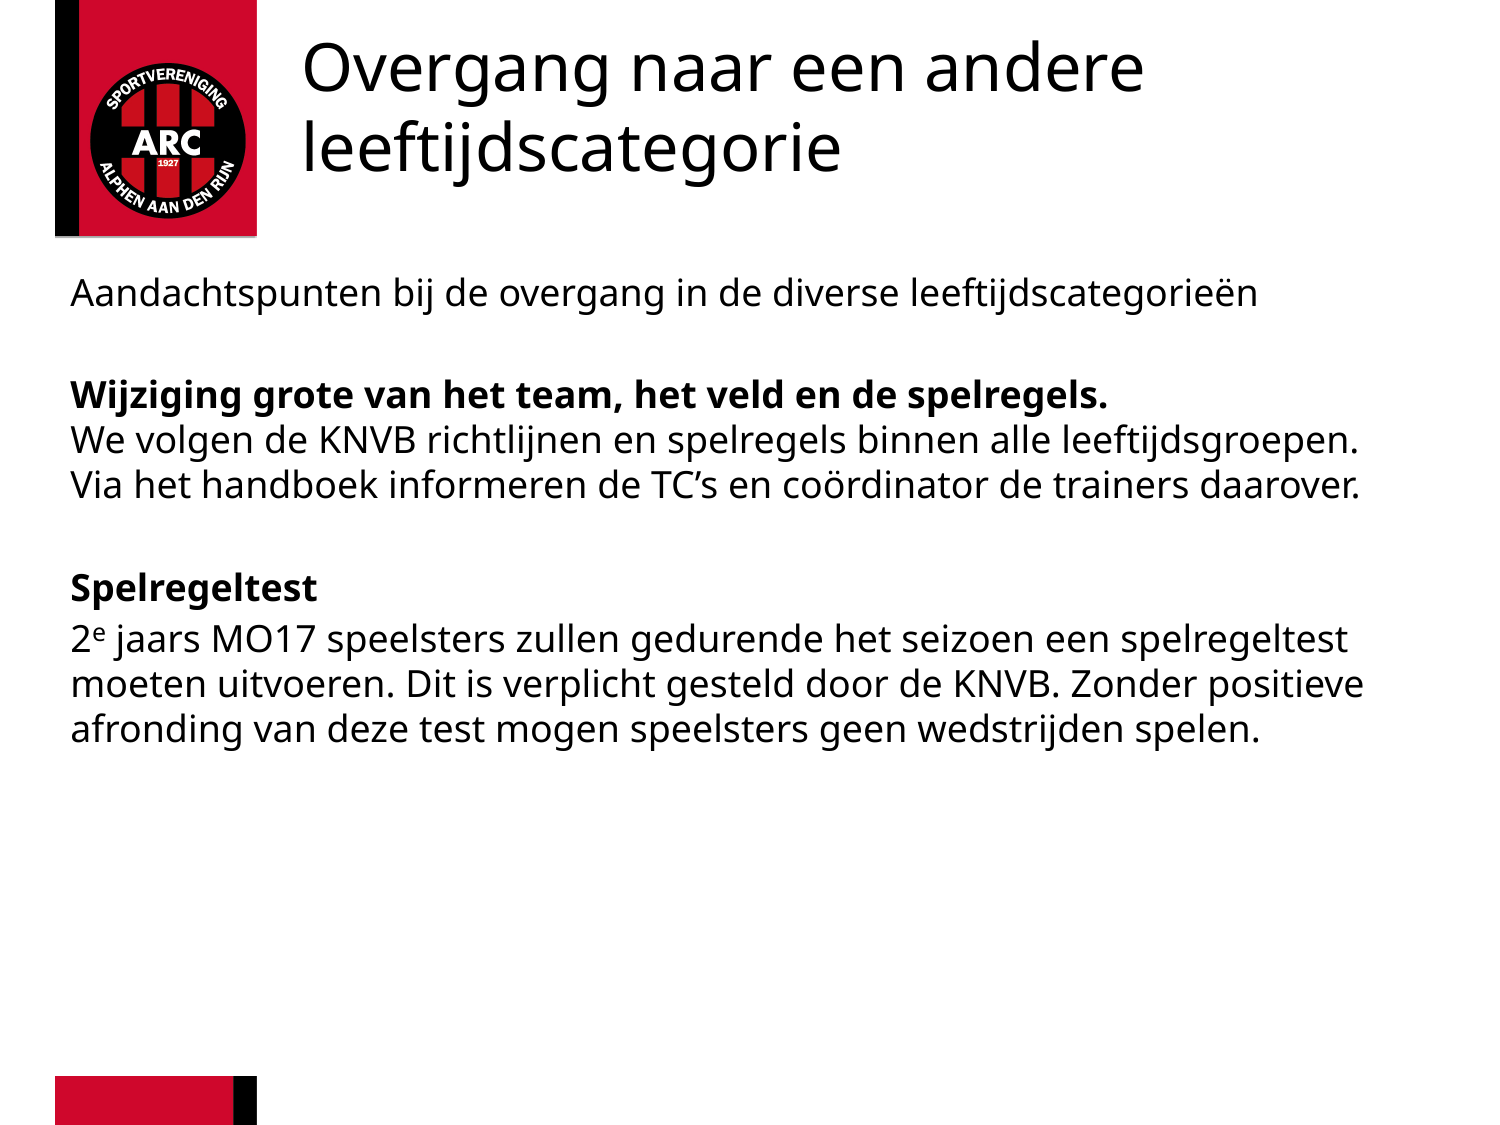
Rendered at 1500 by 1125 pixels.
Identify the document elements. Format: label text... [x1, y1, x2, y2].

subtitle Aandachtspunten bij de overgang in de diverse leeftijdscategorieën Wijziging grote van het team, het veld en de spelregels. We volgen de KNVB richtlijnen en spelregels binnen alle leeftijdsgroepen. Via het handboek informeren de TC’s en coördinator de trainers daarover. Spelregeltest 2e jaars MO17 speelsters zullen gedurende het seizoen een spelregeltest moeten uitvoeren. Dit is verplicht gesteld door de KNVB. Zonder positieve afronding van deze test mogen speelsters geen wedstrijden spelen. [55, 260, 1442, 1043]
picture [55, 1076, 257, 1125]
picture [55, 0, 257, 236]
title Overgang naar een andere leeftijdscategorie [286, 16, 1474, 194]
